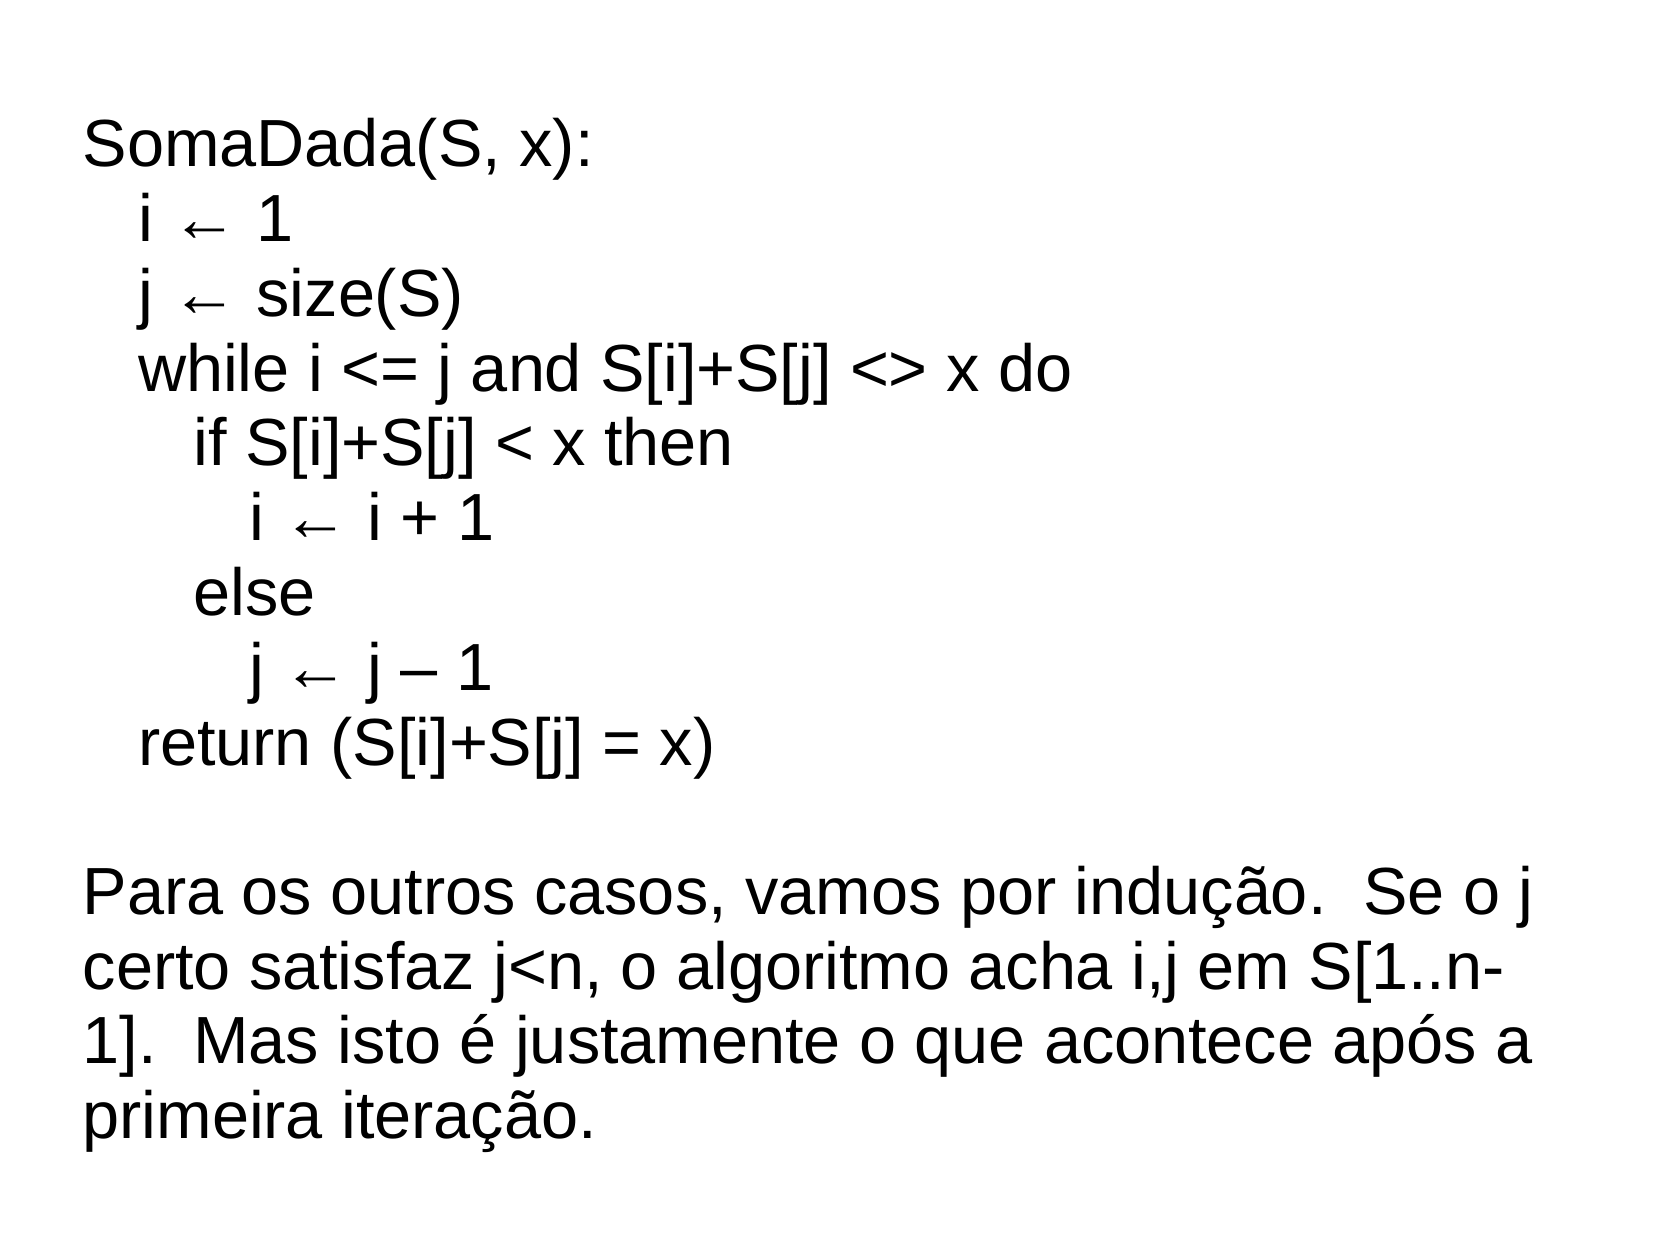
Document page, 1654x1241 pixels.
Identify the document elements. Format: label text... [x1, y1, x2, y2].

subtitle SomaDada(S, x): i ← 1 j ← size(S) while i <= j and S[i]+S[j] <> x do if S[i]+S[j] < x then i ← i + 1 else j ← j – 1 return (S[i]+S[j] = x) Para os outros casos, vamos por indução. Se o j certo satisfaz j<n, o algoritmo acha i,j em S[1..n-1]. Mas isto é justamente o que acontece após a primeira iteração. [82, 106, 1571, 1154]
